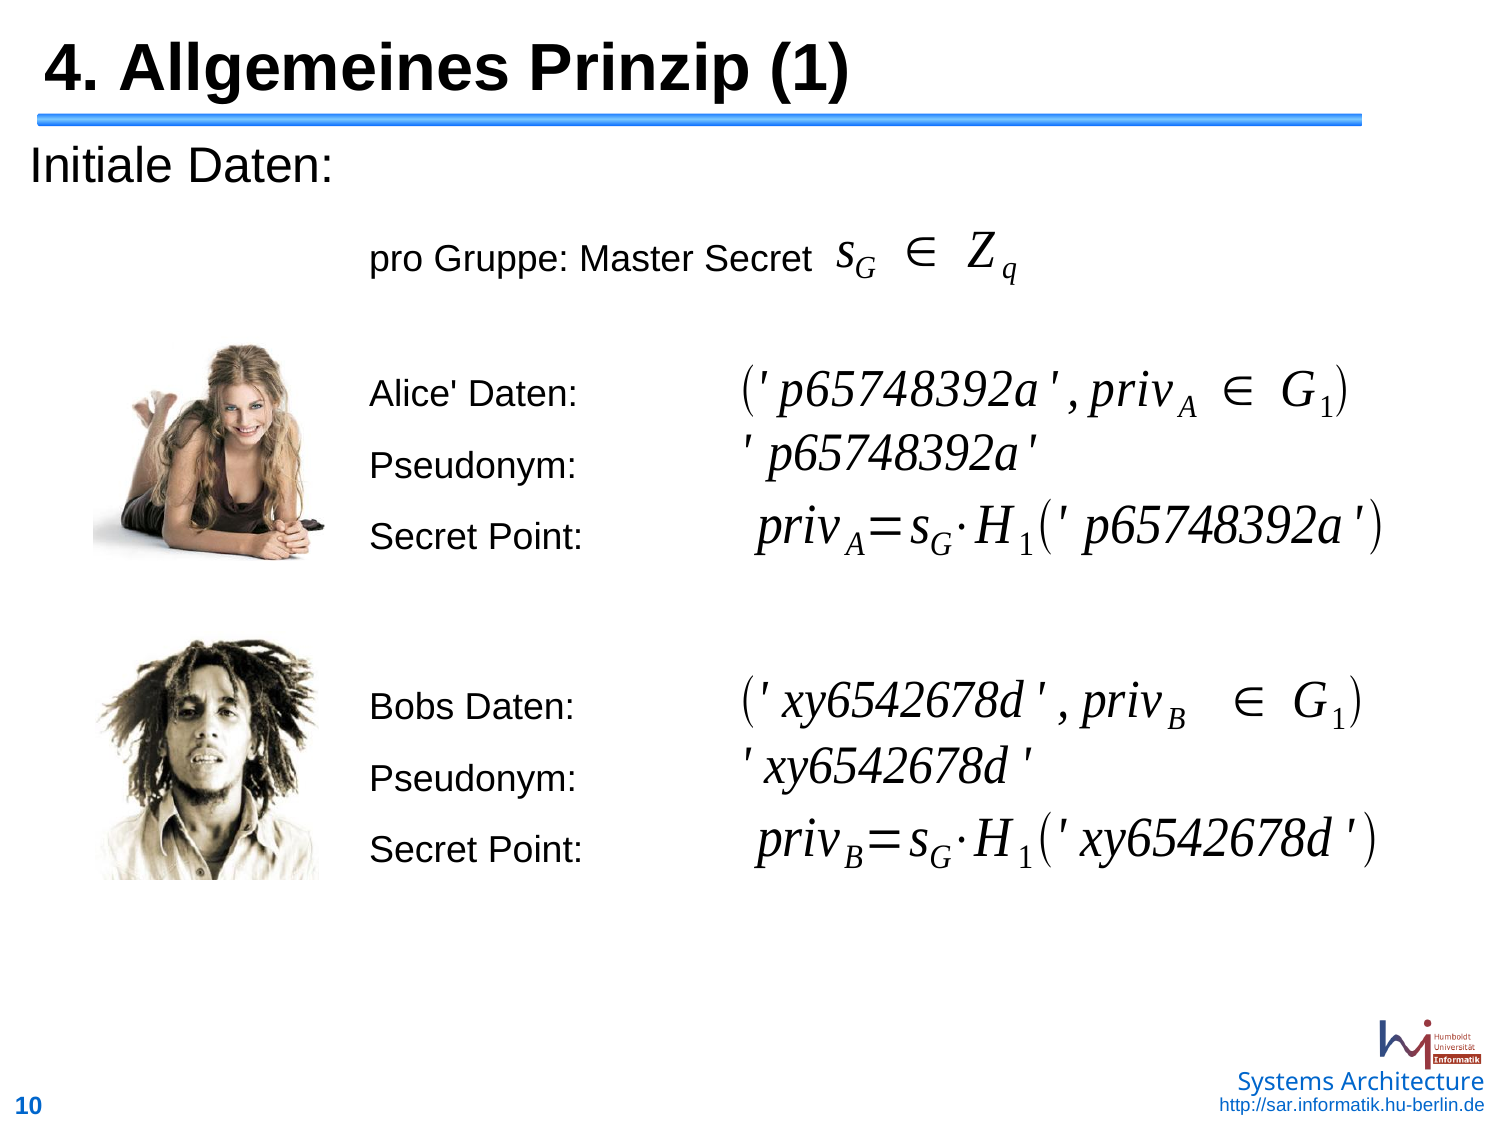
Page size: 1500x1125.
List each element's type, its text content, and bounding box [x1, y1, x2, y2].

picture [1376, 1044, 1483, 1071]
list Initiale Daten: [29, 137, 1500, 1044]
title 4. Allgemeines Prinzip (1) [29, 11, 1500, 123]
